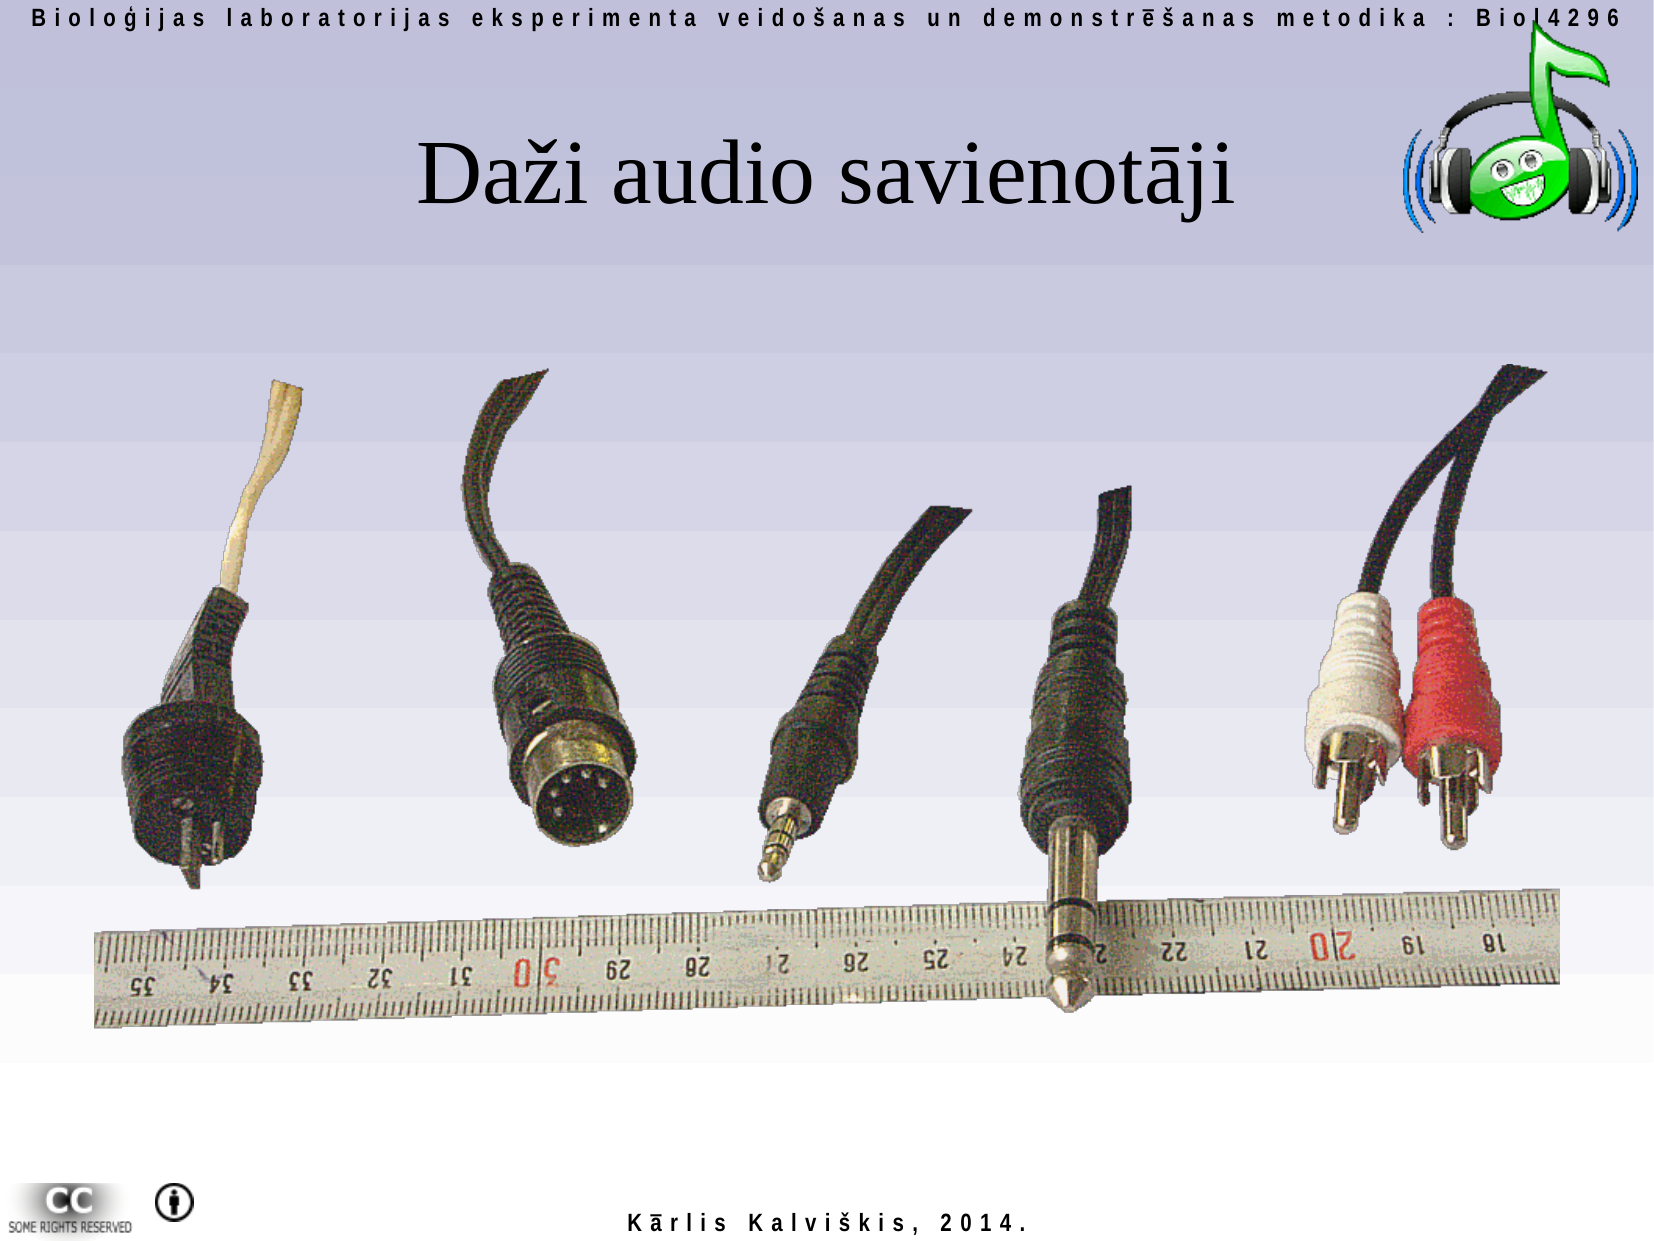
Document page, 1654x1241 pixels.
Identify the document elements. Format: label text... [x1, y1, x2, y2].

picture [0, 0, 1654, 1241]
title Daži audio savienotāji [29, 49, 1625, 296]
